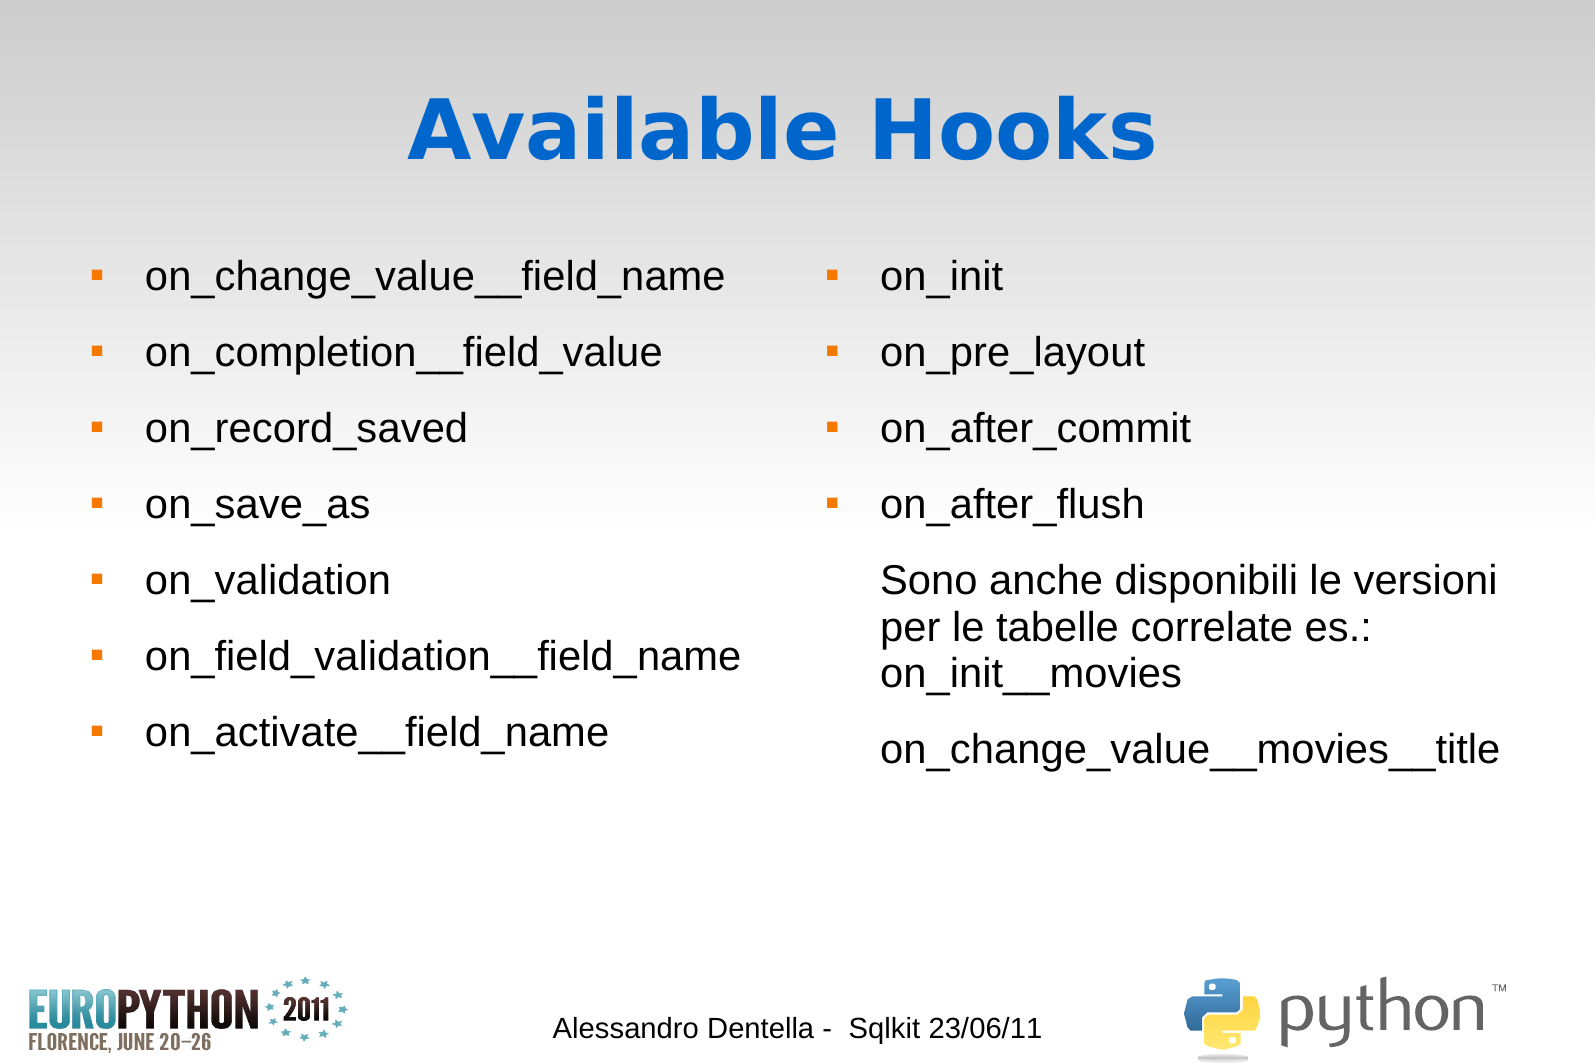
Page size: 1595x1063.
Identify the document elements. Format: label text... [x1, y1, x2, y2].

list on_init on_pre_layout on_after_commit on_after_flush Sono anche disponibili le versioni per le tabelle correlate es.: on_init__movies on_change_value__movies__title [809, 253, 1510, 940]
title Available Hooks [79, 42, 1515, 220]
list on_change_value__field_name on_completion__field_value on_record_saved on_save_as on_validation on_field_validation__field_name on_activate__field_name [74, 253, 775, 955]
picture [29, 974, 355, 1058]
